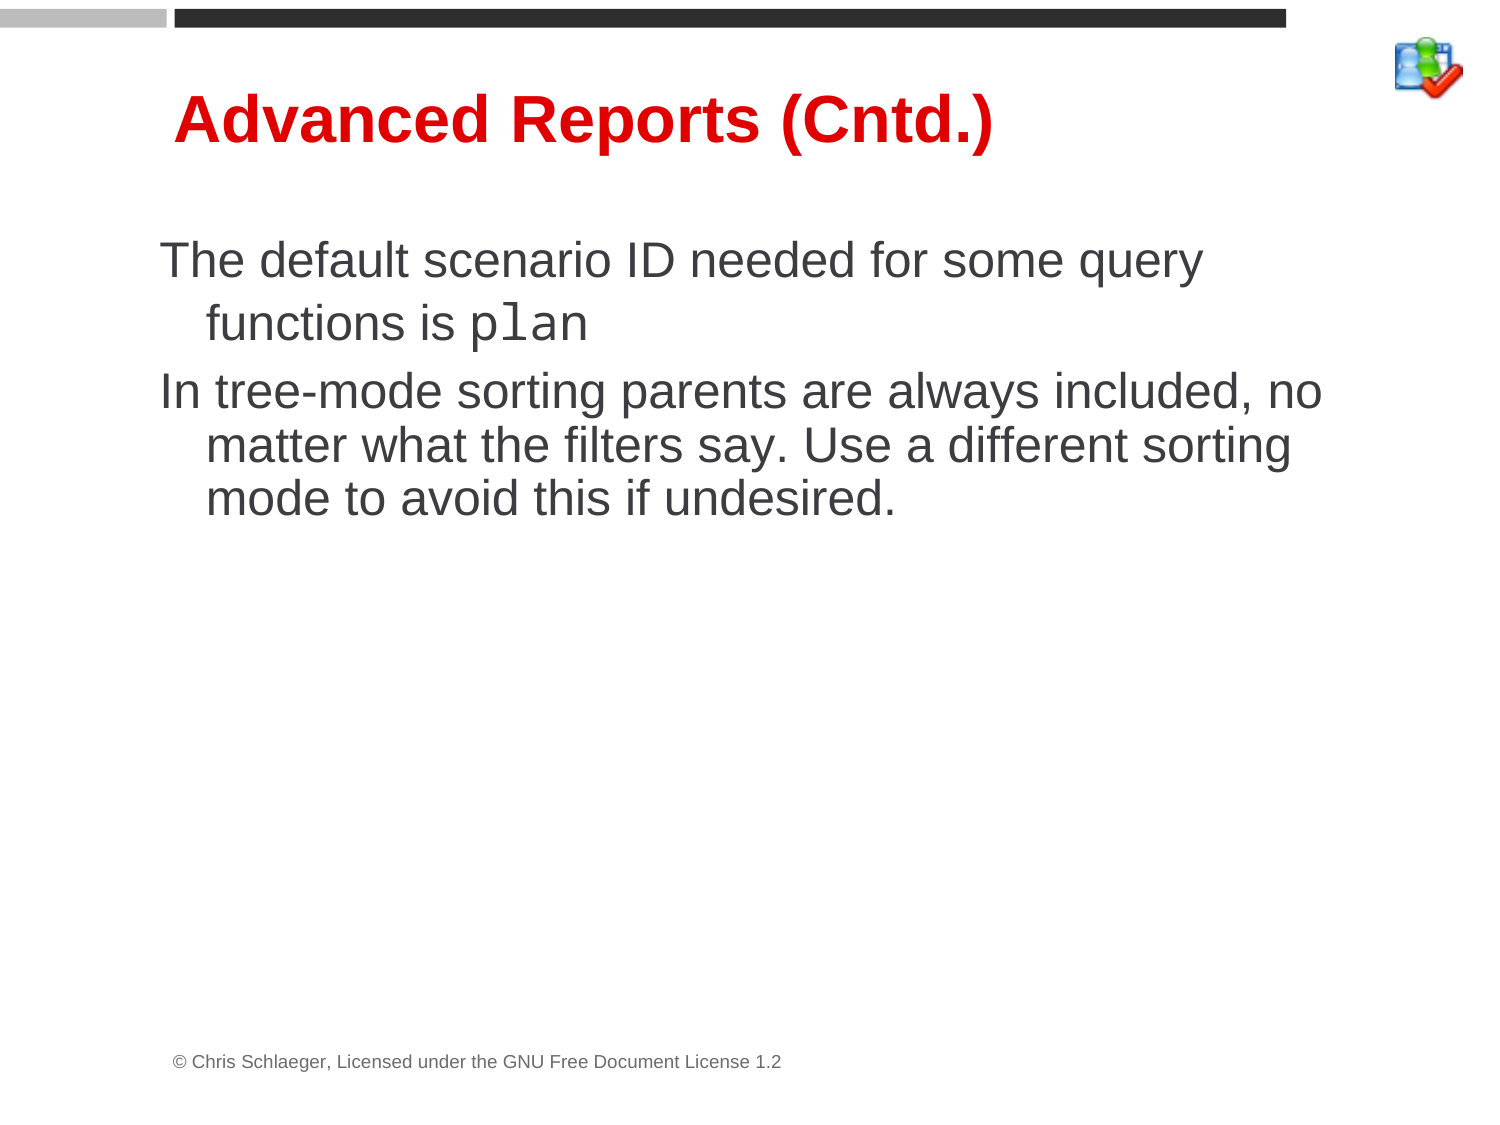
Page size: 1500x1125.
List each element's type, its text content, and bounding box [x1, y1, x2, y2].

picture [1395, 37, 1463, 105]
title Advanced Reports (Cntd.) [173, 41, 1395, 205]
list The default scenario ID needed for some query functions is plan In tree-mode sorting parents are always included, no matter what the filters say. Use a different sorting mode to avoid this if undesired. [159, 234, 1395, 947]
